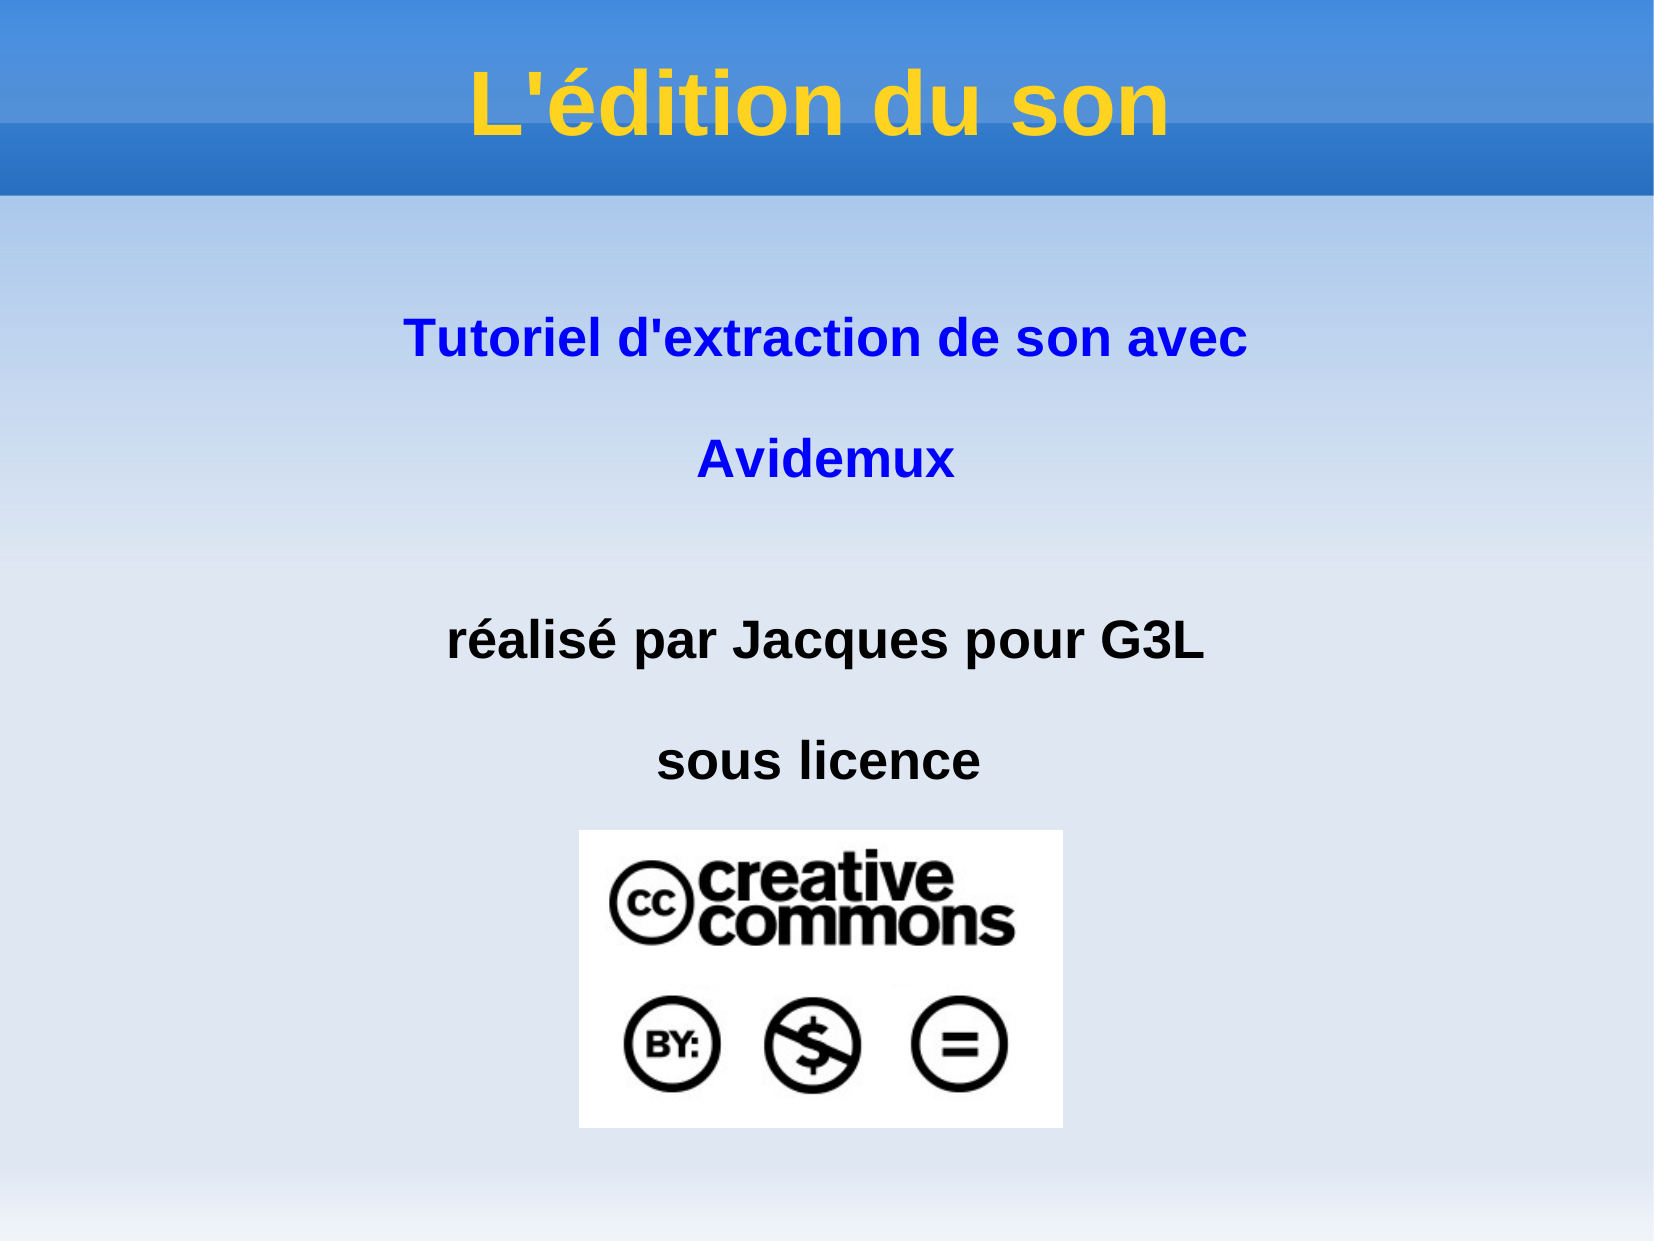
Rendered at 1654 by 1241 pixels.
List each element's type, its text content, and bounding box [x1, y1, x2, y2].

title Tutoriel d'extraction de son avec Avidemux réalisé par Jacques pour G3L sous licence [0, 253, 1654, 845]
title L'édition du son [76, 0, 1565, 208]
picture [0, 0, 1654, 253]
picture [0, 830, 1654, 1241]
